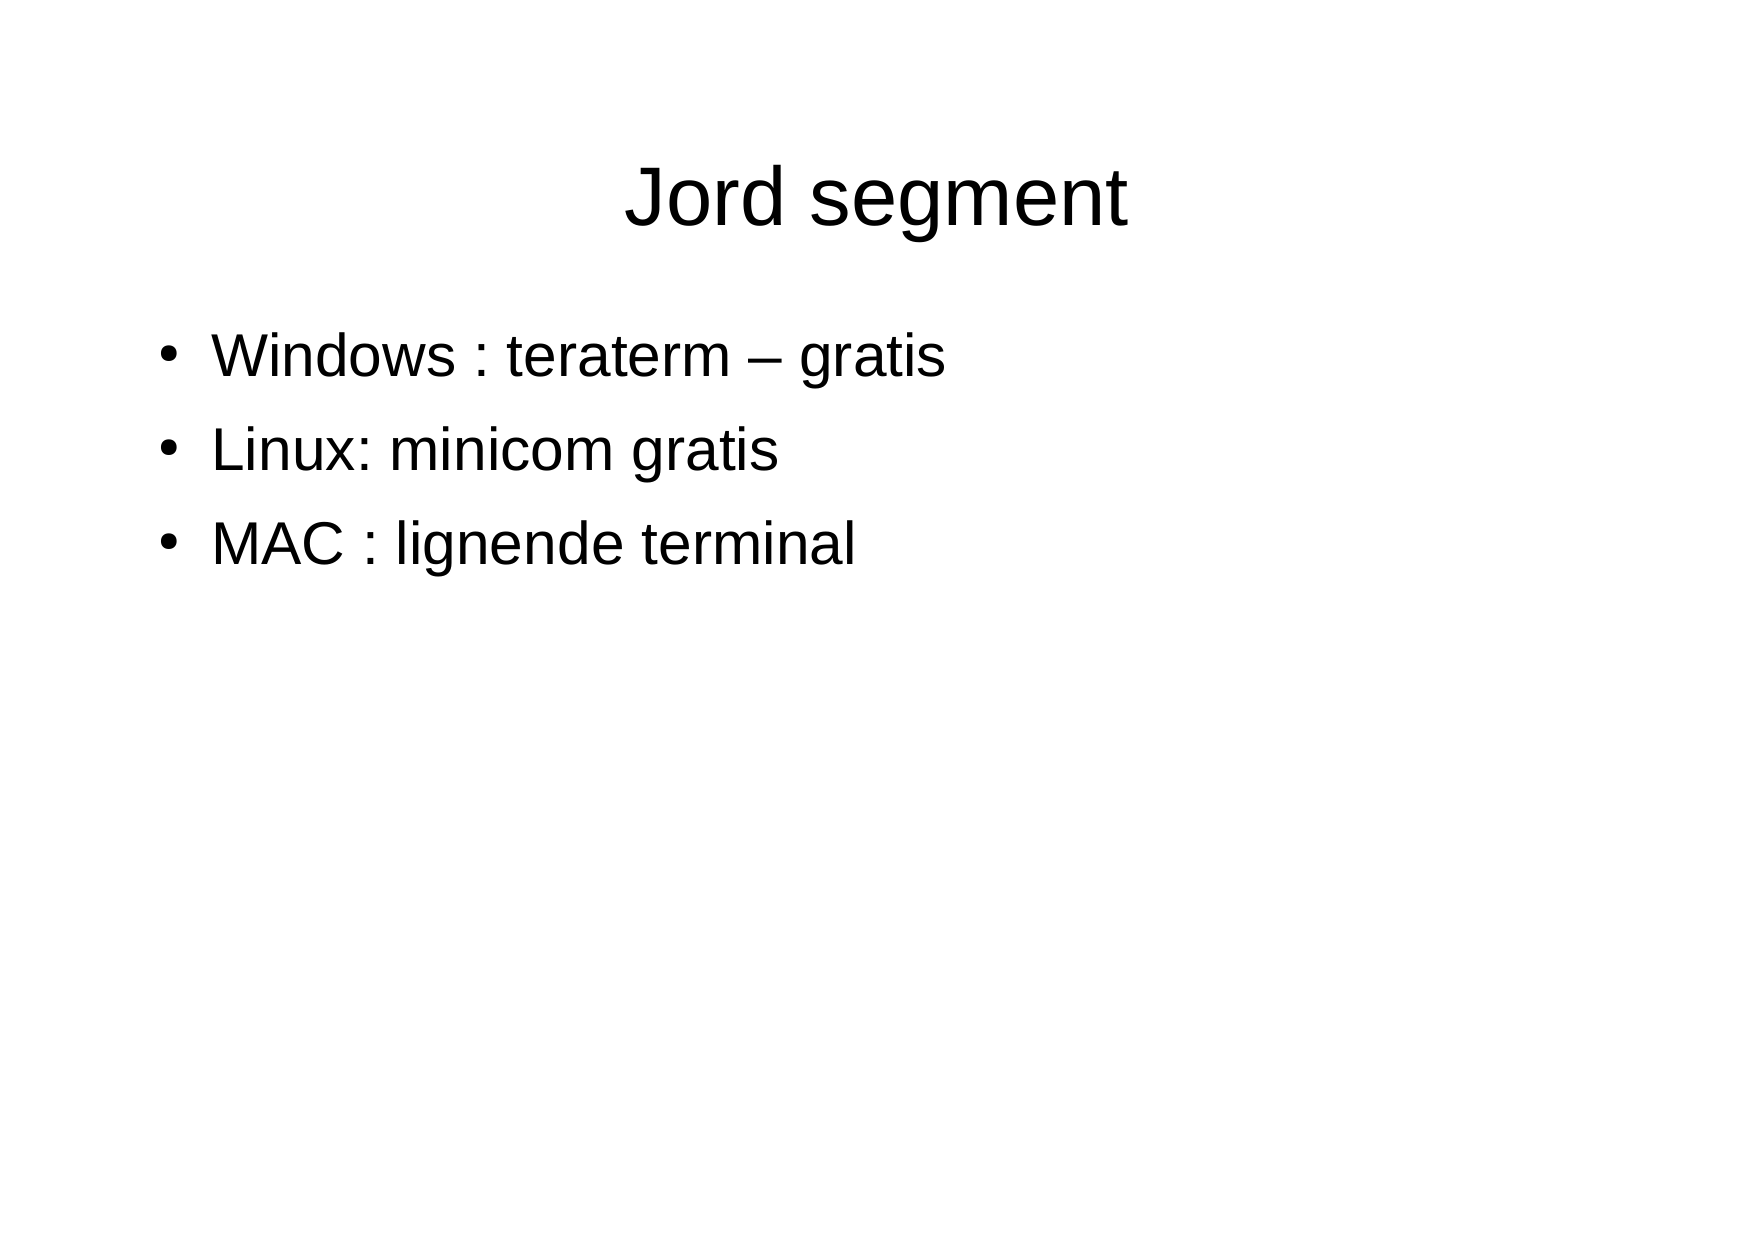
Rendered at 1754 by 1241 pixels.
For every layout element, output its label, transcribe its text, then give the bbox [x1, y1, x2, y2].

list Windows : teraterm – gratis Linux: minicom gratis MAC : lignende terminal [140, 321, 1614, 1119]
title Jord segment [140, 103, 1614, 291]
